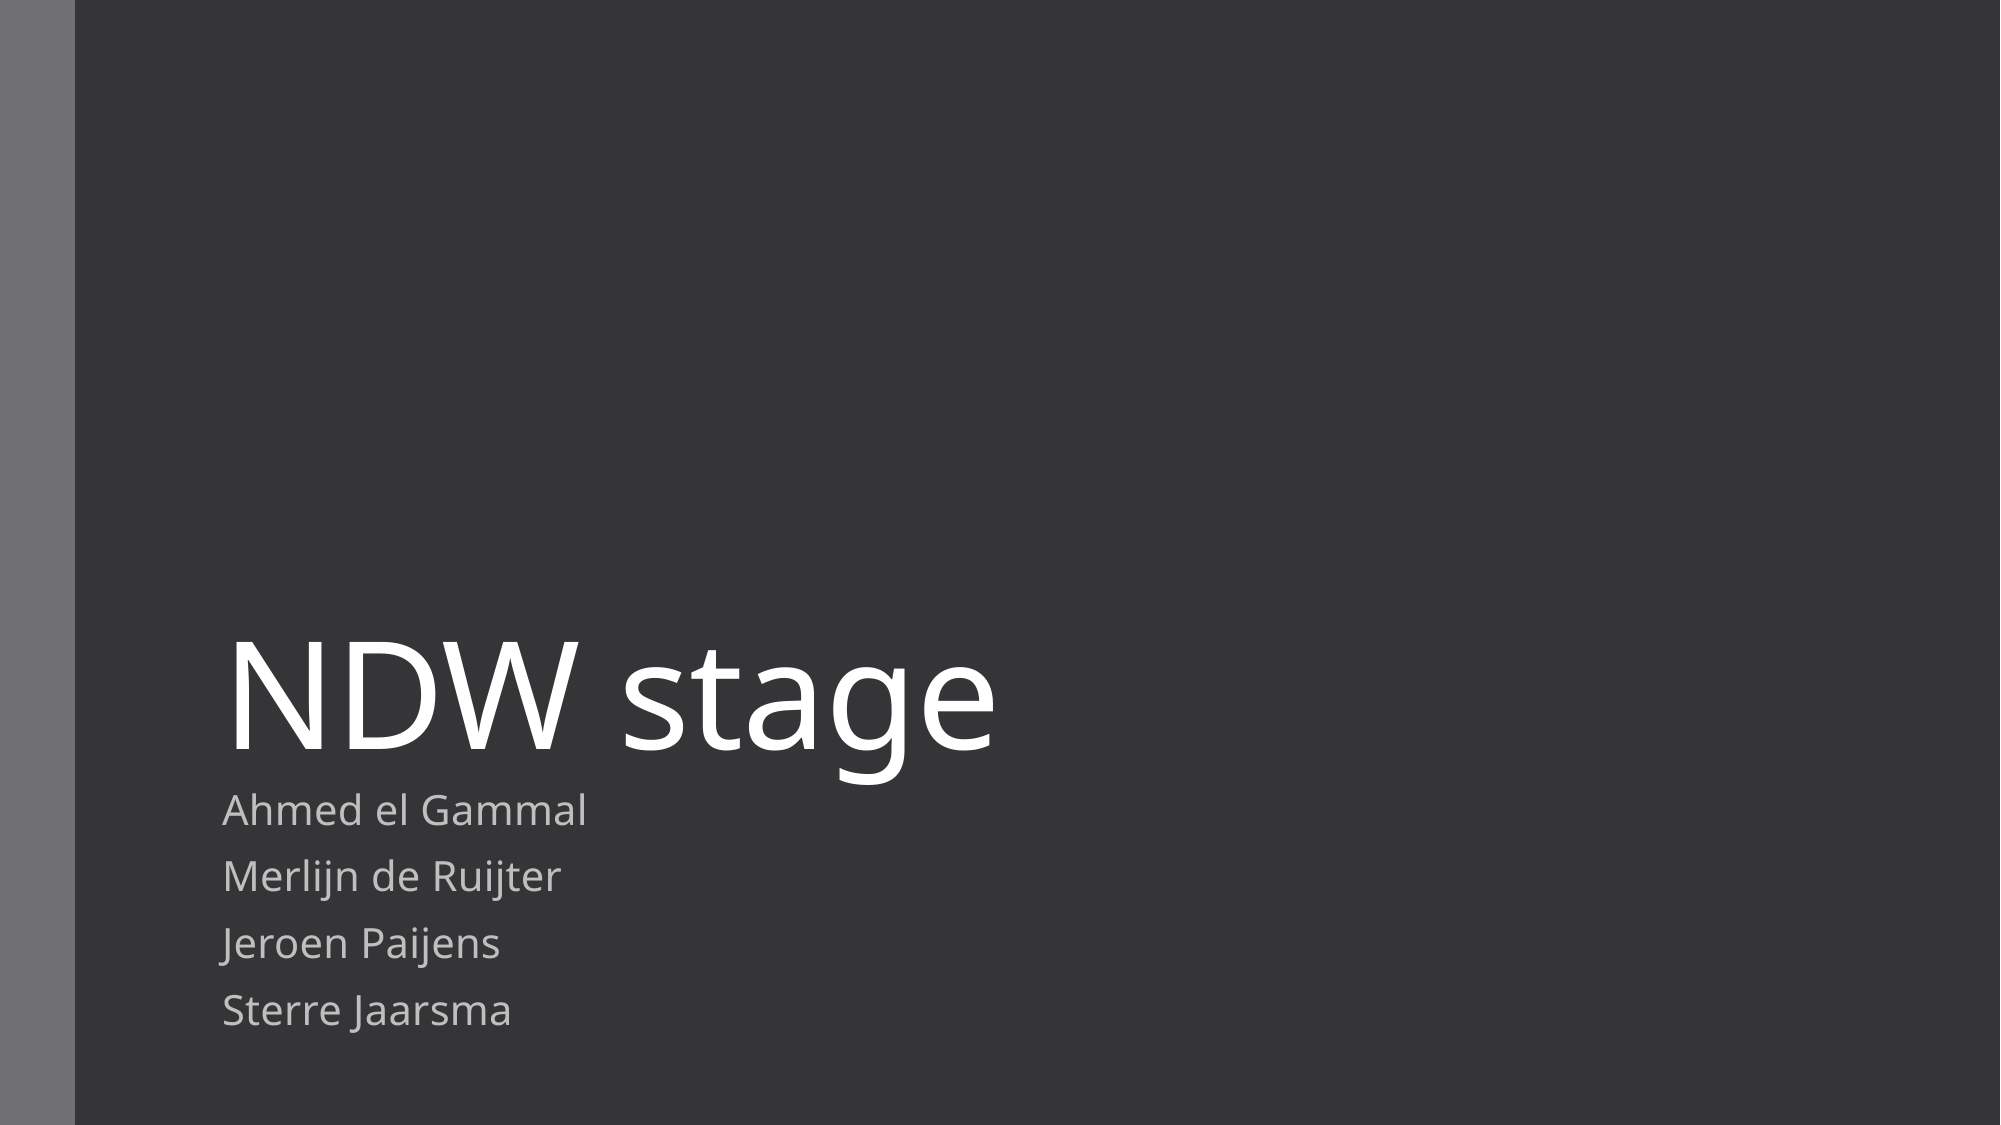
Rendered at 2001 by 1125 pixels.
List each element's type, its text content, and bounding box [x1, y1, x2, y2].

title NDW stage [206, 124, 1752, 787]
subtitle Ahmed el Gammal Merlijn de Ruijter Jeroen Paijens Sterre Jaarsma [206, 787, 1752, 1066]
